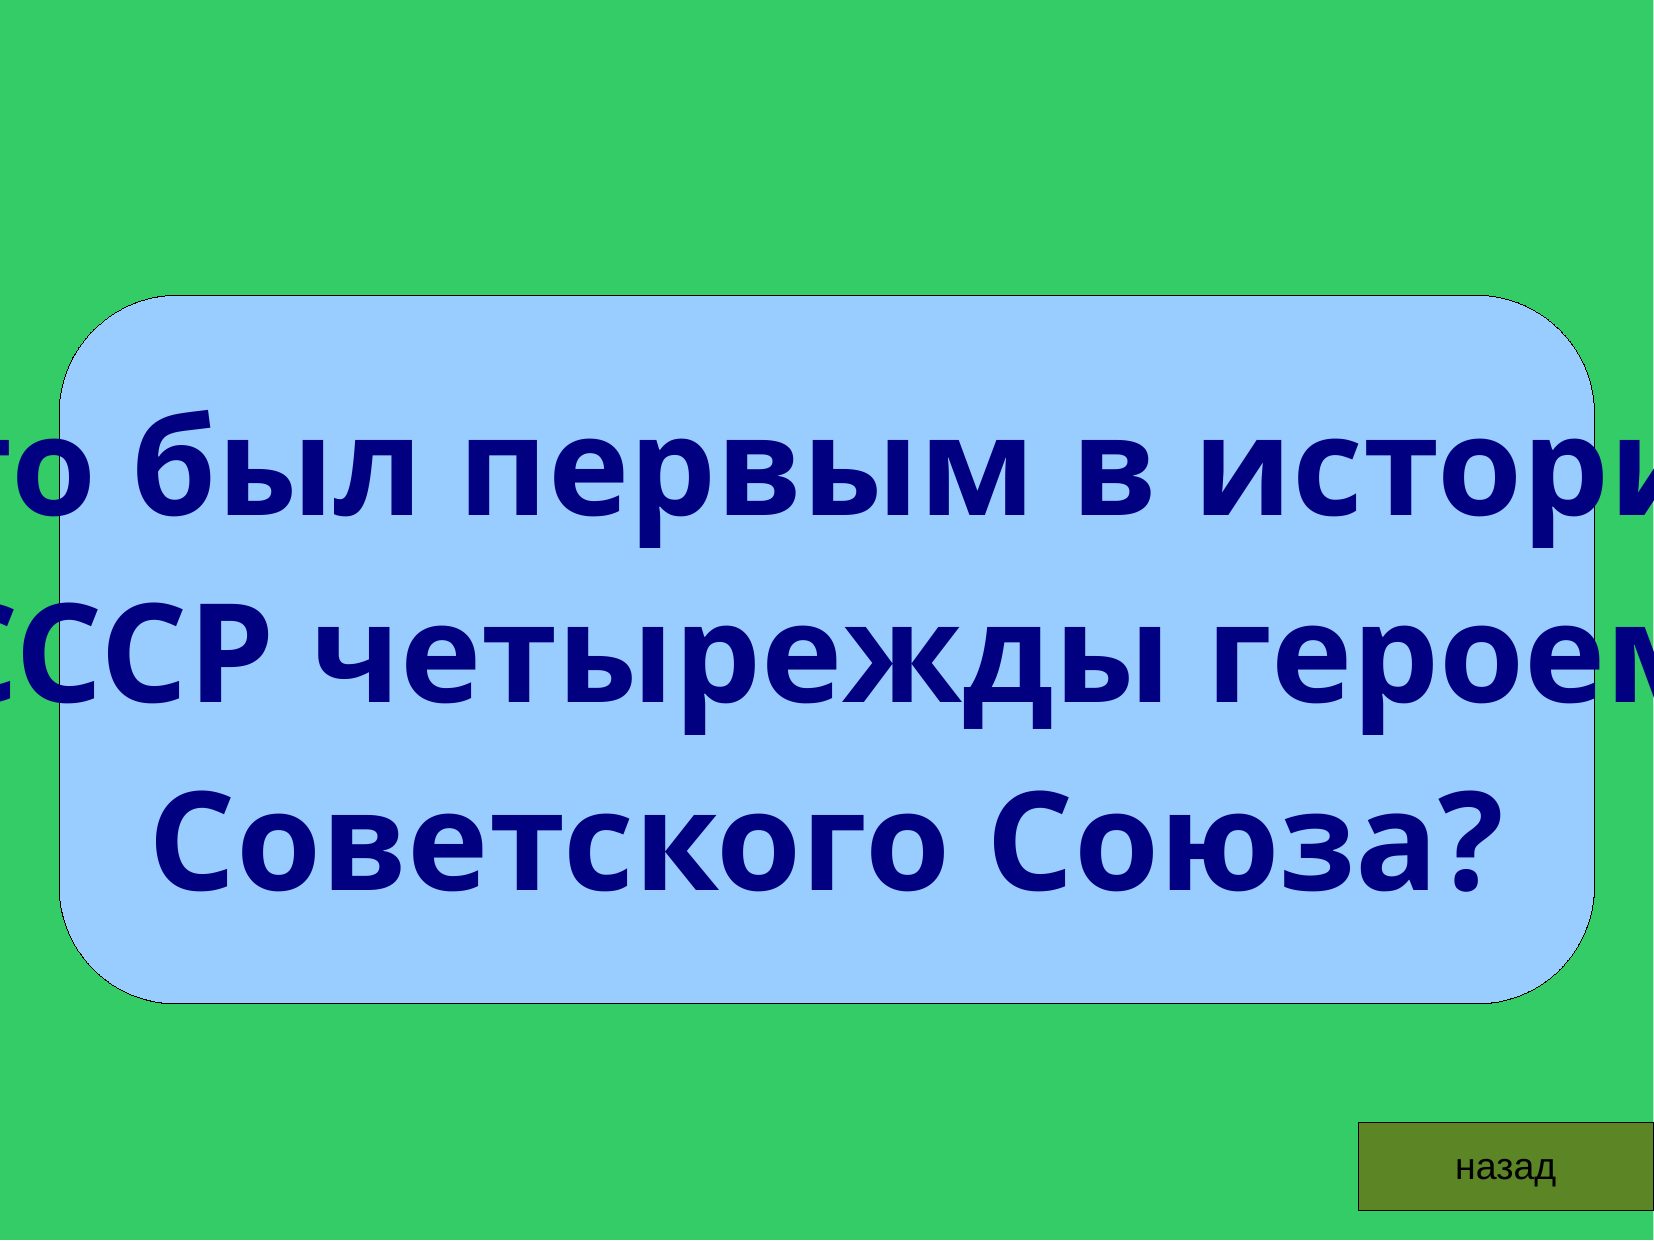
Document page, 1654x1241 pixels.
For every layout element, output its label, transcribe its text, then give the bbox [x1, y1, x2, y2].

text_box Кто был первым в истории СССР четырежды героем Советского Союза? [59, 295, 1595, 1004]
text_box назад [1358, 1122, 1654, 1211]
text_box Кто был первым в истории СССР четырежды героем Советского Союза? [1553, 455, 1582, 500]
